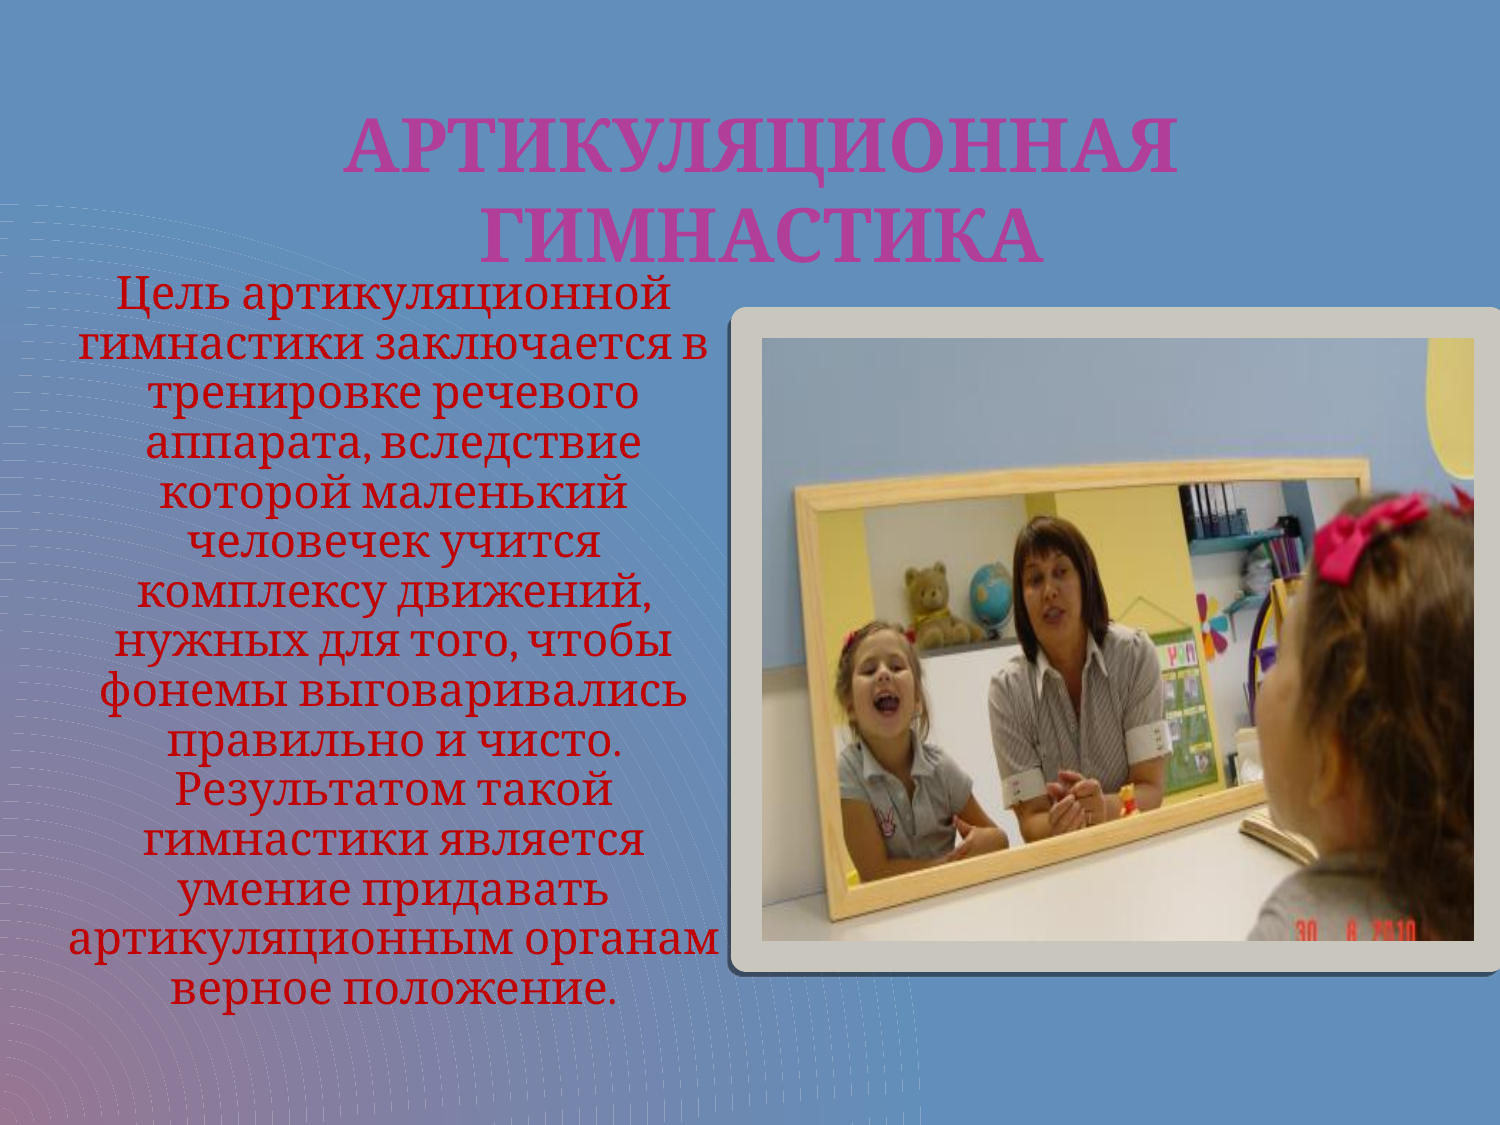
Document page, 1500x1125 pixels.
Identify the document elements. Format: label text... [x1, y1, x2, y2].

picture [761, 338, 1475, 941]
title Артикуляционная гимнастика [49, 90, 1475, 209]
list Цель артикуляционной гимнастики заключается в тренировке речевого аппарата, вследствие которой маленький человечек учится комплексу движений, нужных для того, чтобы фонемы выговаривались правильно и чисто. Результатом такой гимнастики является умение придавать артикуляционным органам верное положение. [50, 262, 738, 1038]
